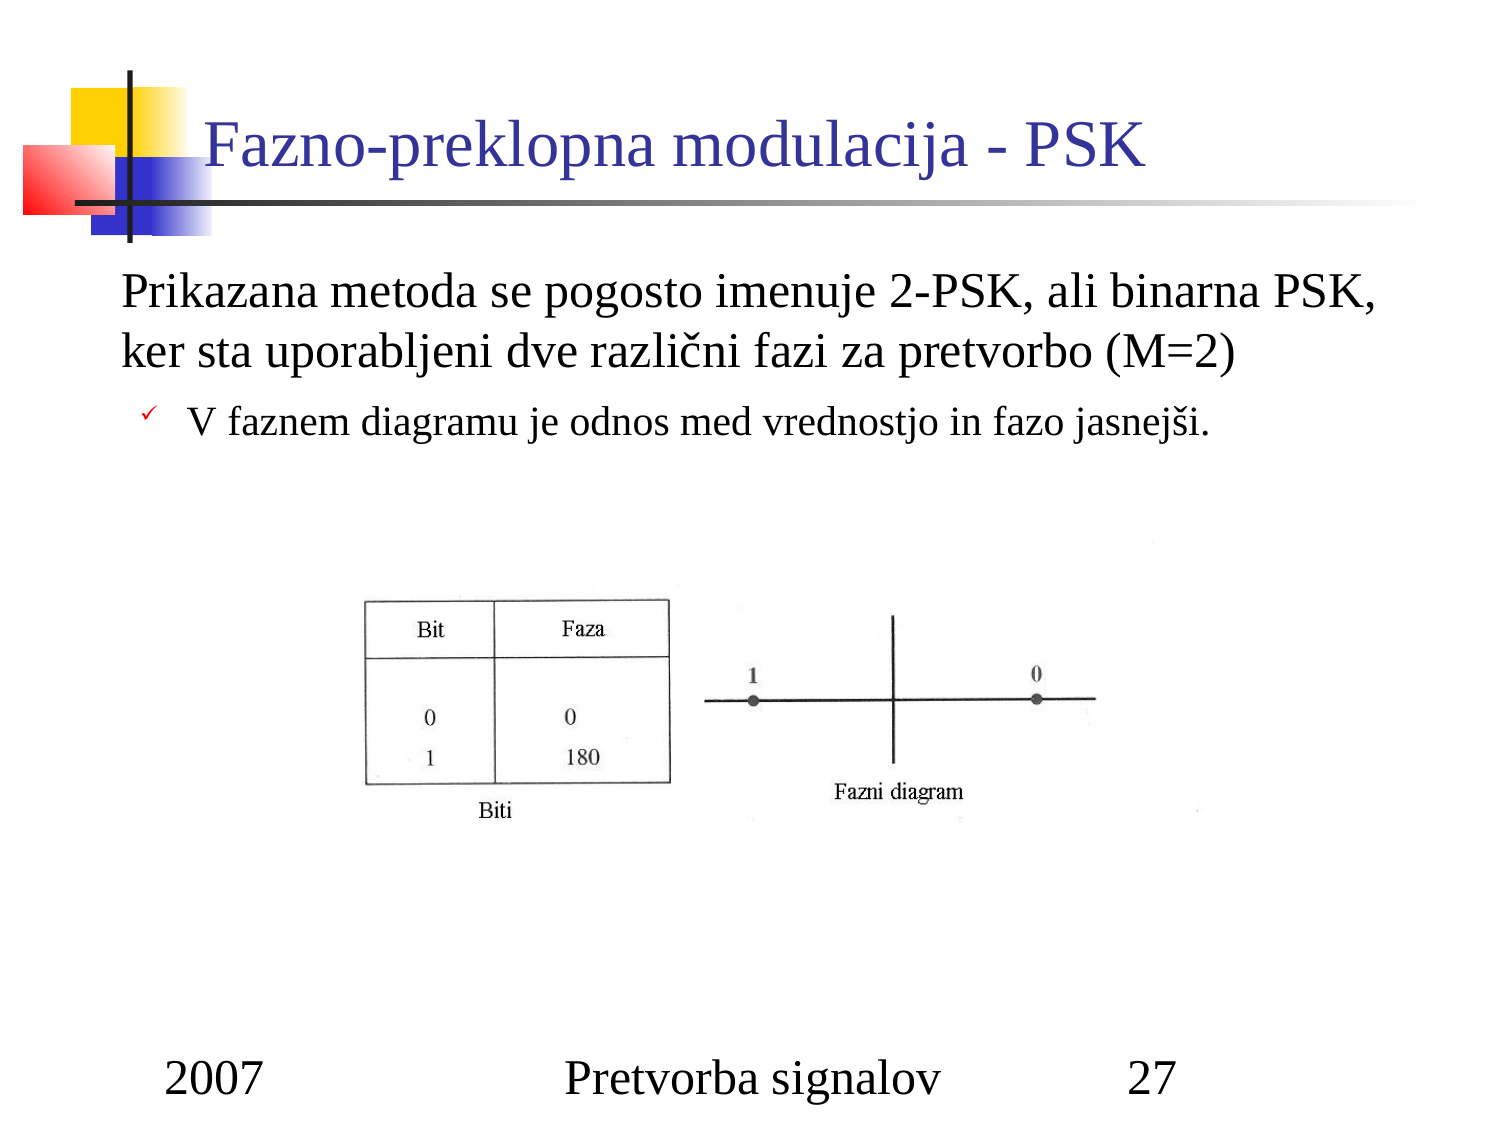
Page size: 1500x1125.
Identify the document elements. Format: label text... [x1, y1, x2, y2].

list Prikazana metoda se pogosto imenuje 2-PSK, ali binarna PSK, ker sta uporabljeni dve različni fazi za pretvorbo (M=2) V faznem diagramu je odnos med vrednostjo in fazo jasnejši. [50, 249, 1469, 488]
title Fazno-preklopna modulacija - PSK [188, 92, 1468, 188]
picture [187, 537, 1205, 842]
